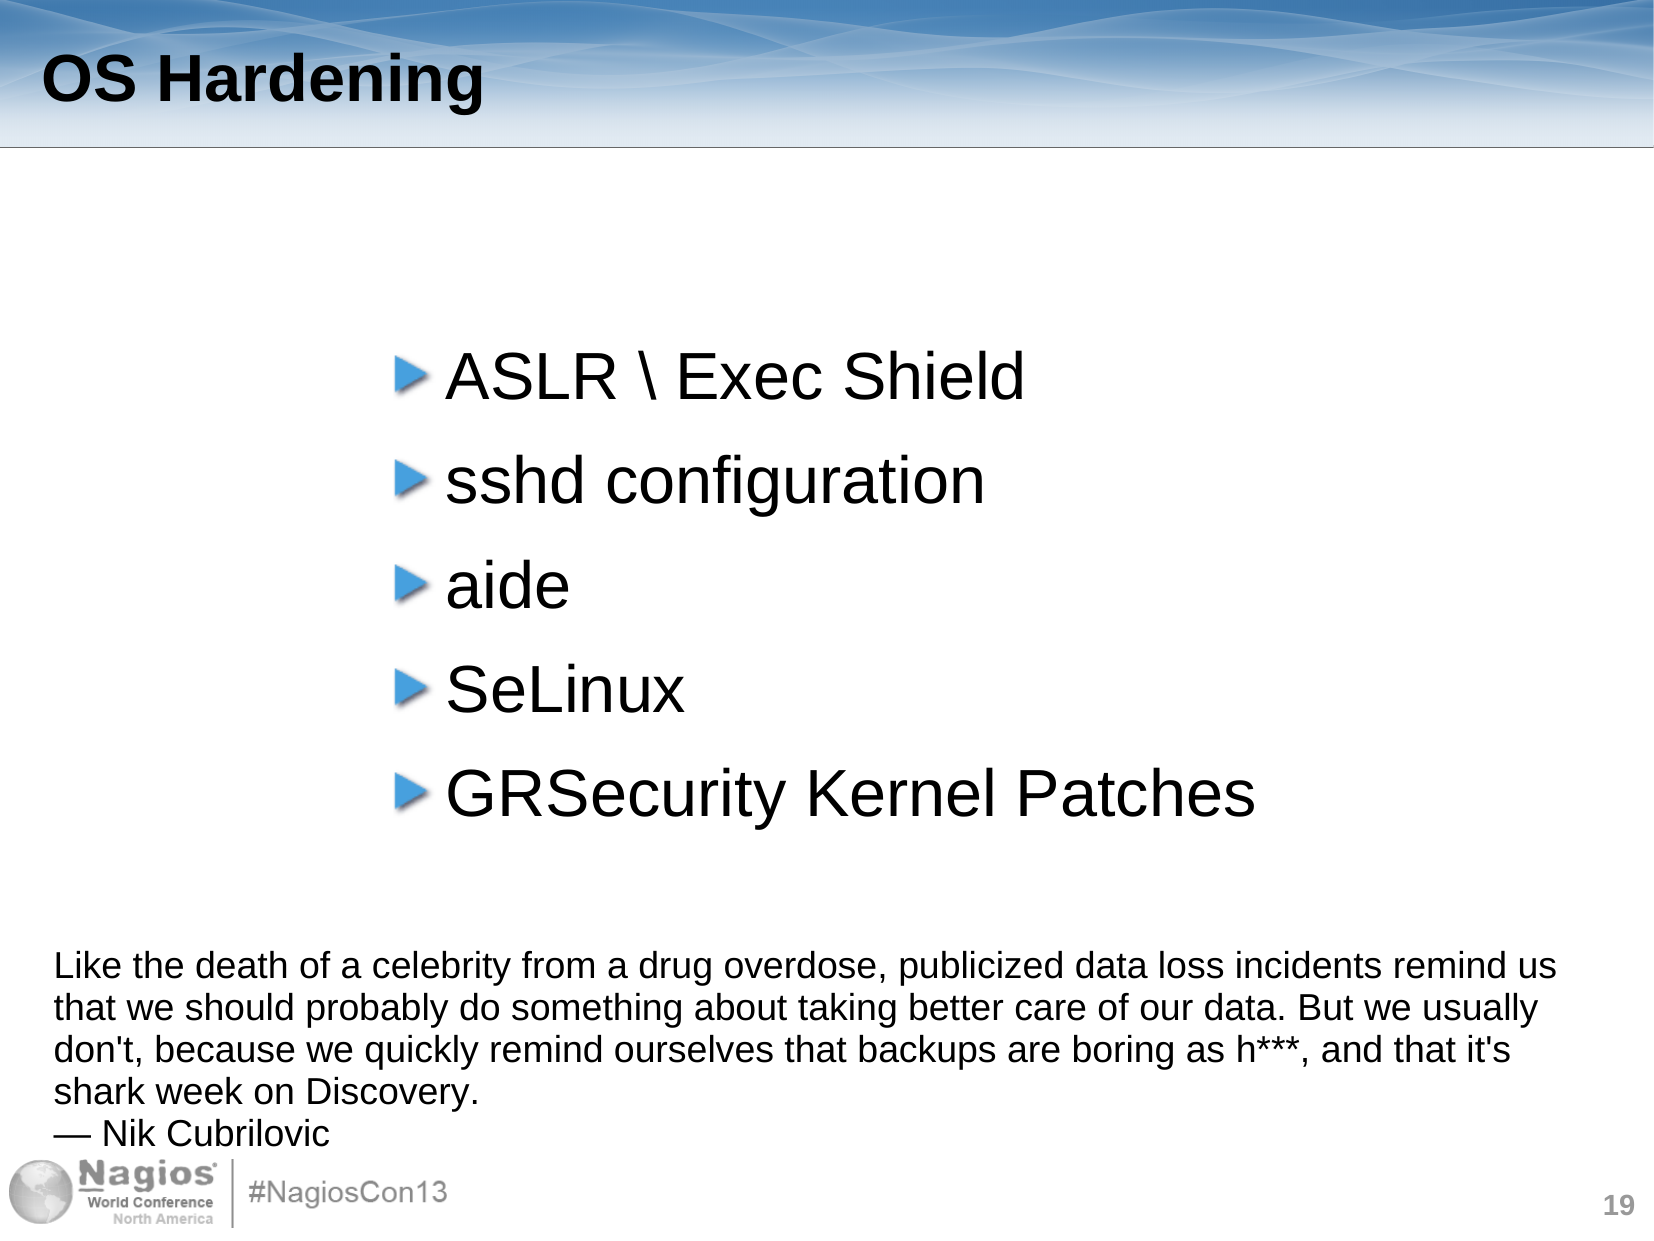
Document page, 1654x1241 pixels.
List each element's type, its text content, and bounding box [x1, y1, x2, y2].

text_box Like the death of a celebrity from a drug overdose, publicized data loss incidents remind us that we should probably do something about taking better care of our data. But we usually don't, because we quickly remind ourselves that backups are boring as h***, and that it's shark week on Discovery. — Nik Cubrilovic [38, 937, 1618, 1163]
title OS Hardening [41, 29, 1248, 127]
list ASLR \ Exec Shield sshd configuration aide SeLinux GRSecurity Kernel Patches [375, 339, 1279, 902]
picture [9, 1159, 453, 1228]
picture [0, 0, 1654, 147]
